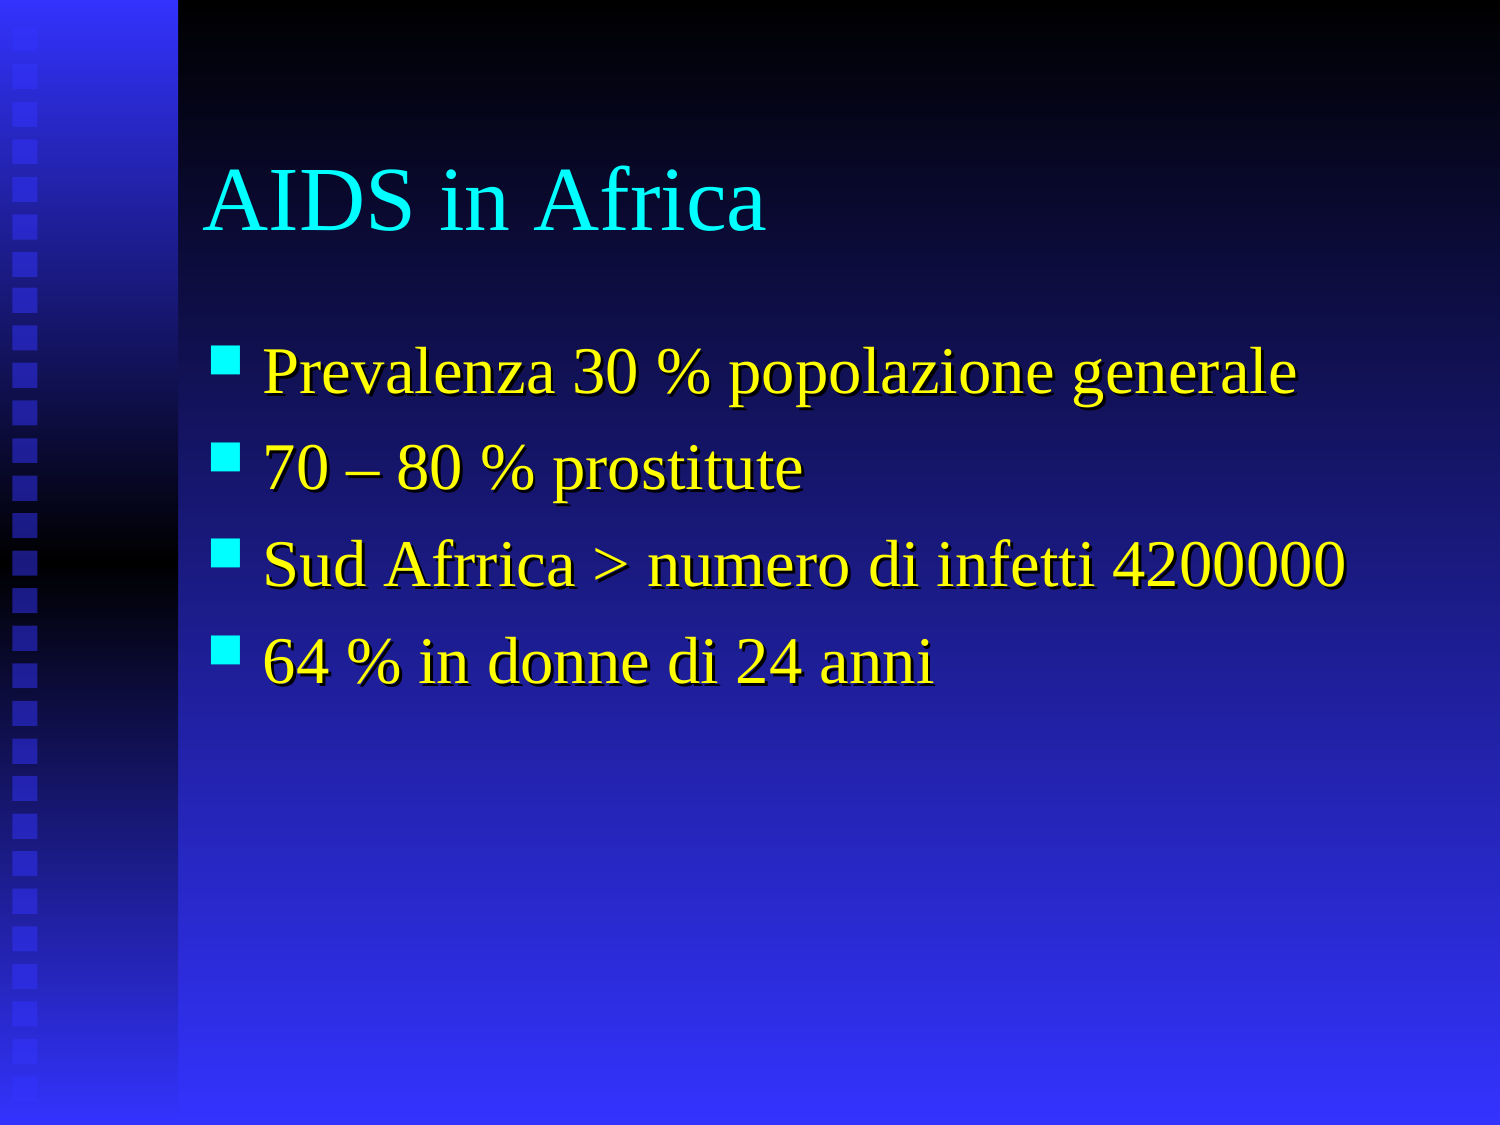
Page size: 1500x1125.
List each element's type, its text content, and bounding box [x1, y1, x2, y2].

text_box Prevalenza 30 % popolazione generale 70 – 80 % prostitute Sud Afrrica > numero di infetti 4200000 64 % in donne di 24 anni [191, 319, 1467, 995]
text_box AIDS in Africa [187, 99, 1463, 288]
